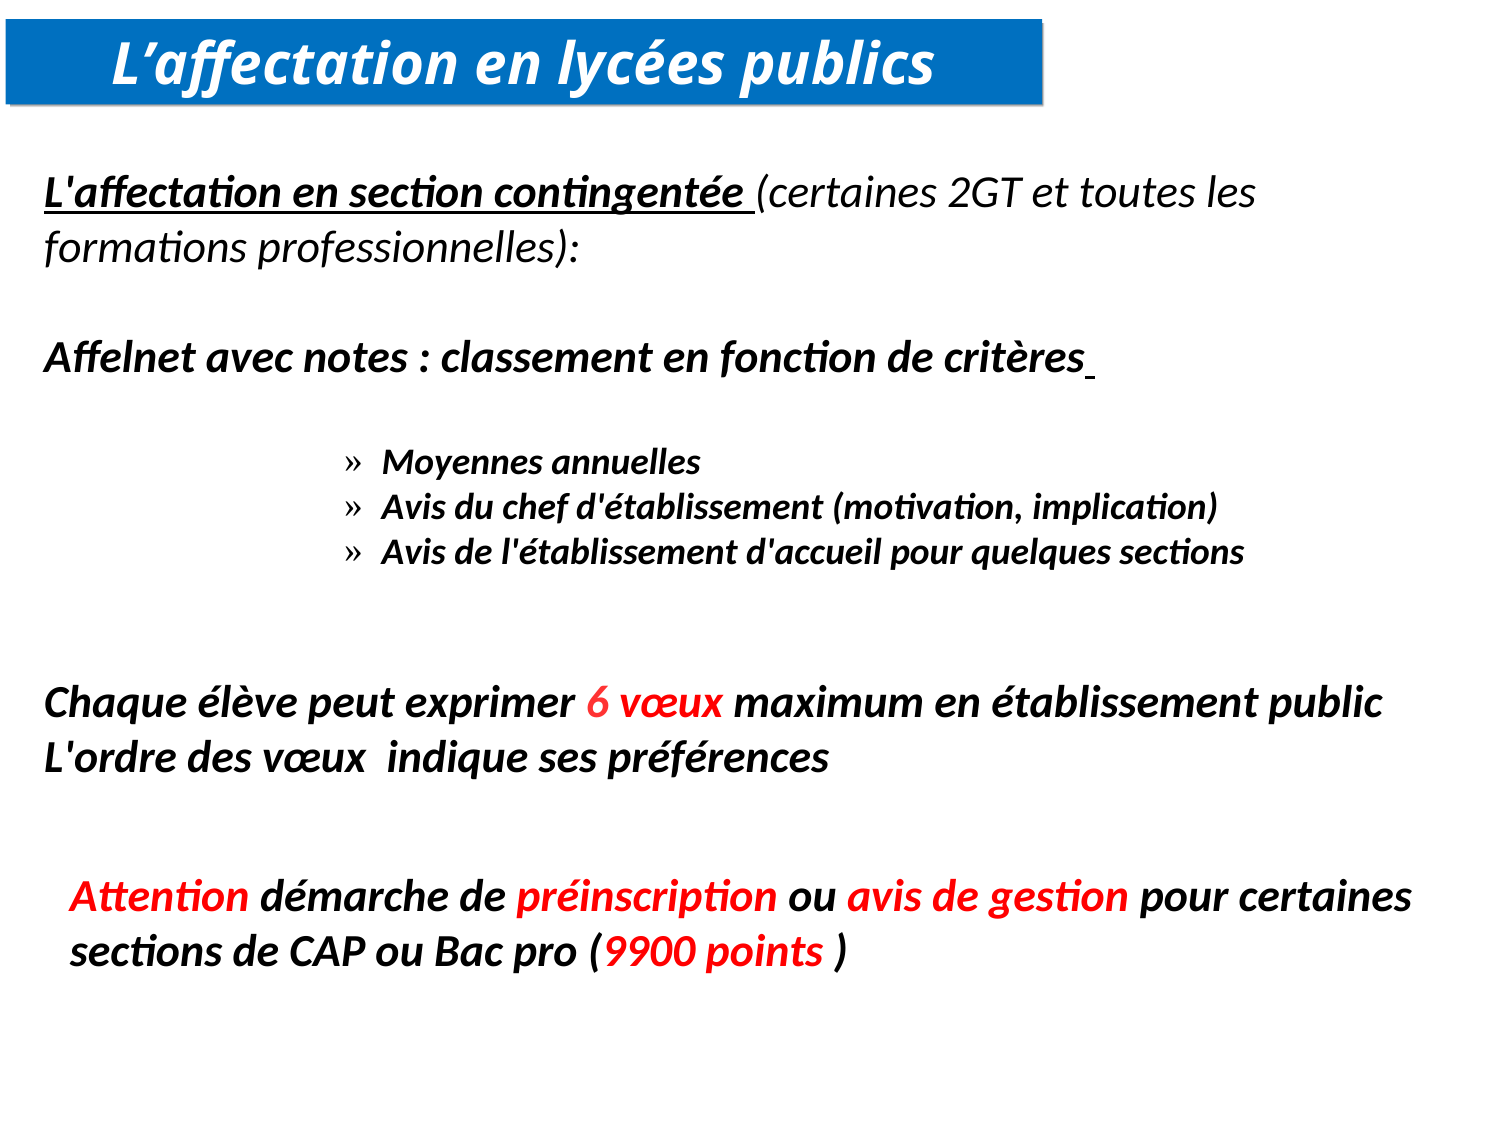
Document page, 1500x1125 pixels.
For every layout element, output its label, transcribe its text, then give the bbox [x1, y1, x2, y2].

text_box L'affectation en section contingentée (certaines 2GT et toutes les formations professionnelles): Affelnet avec notes : classement en fonction de critères Moyennes annuelles Avis du chef d'établissement (motivation, implication) Avis de l'établissement d'accueil pour quelques sections Chaque élève peut exprimer 6 vœux maximum en établissement public L'ordre des vœux indique ses préférences [29, 124, 1430, 845]
text_box Attention démarche de préinscription ou avis de gestion pour certaines sections de CAP ou Bac pro (9900 points ) [55, 803, 1430, 928]
text_box Paris [34, 491, 386, 638]
text_box L’affectation en lycées publics [5, 19, 1043, 105]
